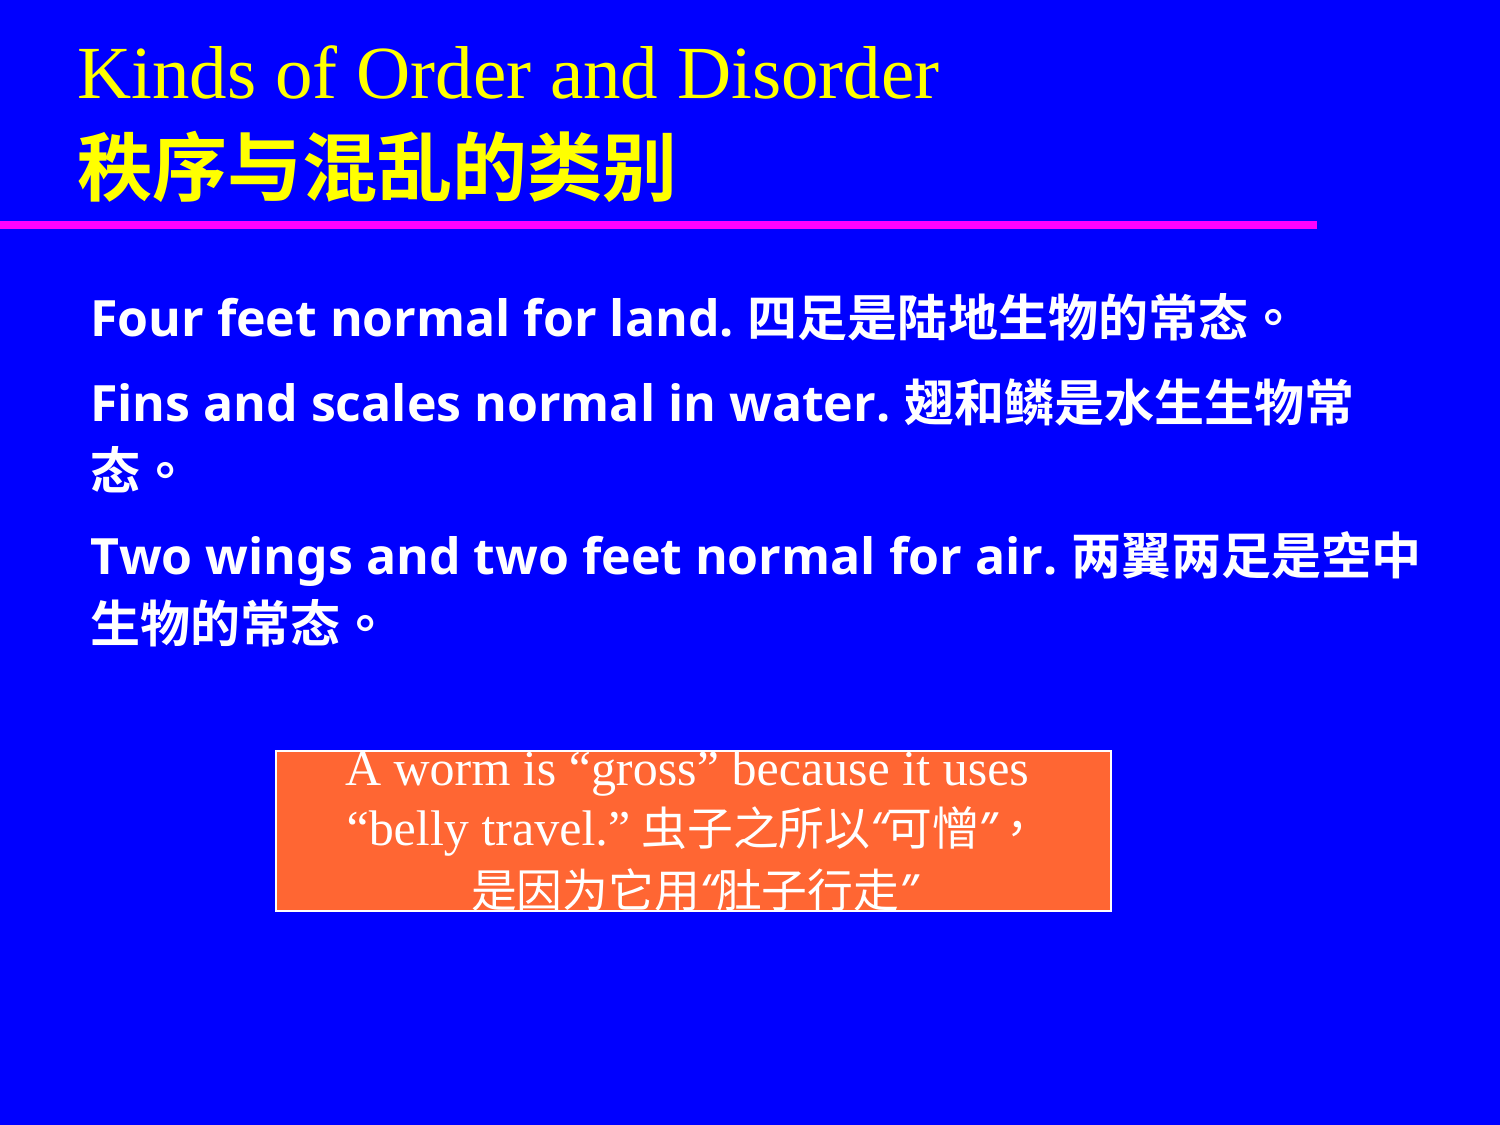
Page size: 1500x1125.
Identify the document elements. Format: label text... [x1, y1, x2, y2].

title Kinds of Order and Disorder 秩序与混乱的类别 [62, 39, 1338, 225]
text_box A worm is “gross” because it uses “belly travel.”虫子之所以“可憎”， 是因为它用“肚子行走” [275, 751, 1112, 912]
list Four feet normal for land.四足是陆地生物的常态。 Fins and scales normal in water.翅和鳞是水生生物常态。 Two wings and two feet normal for air.两翼两足是空中生物的常态。 [75, 274, 1438, 688]
